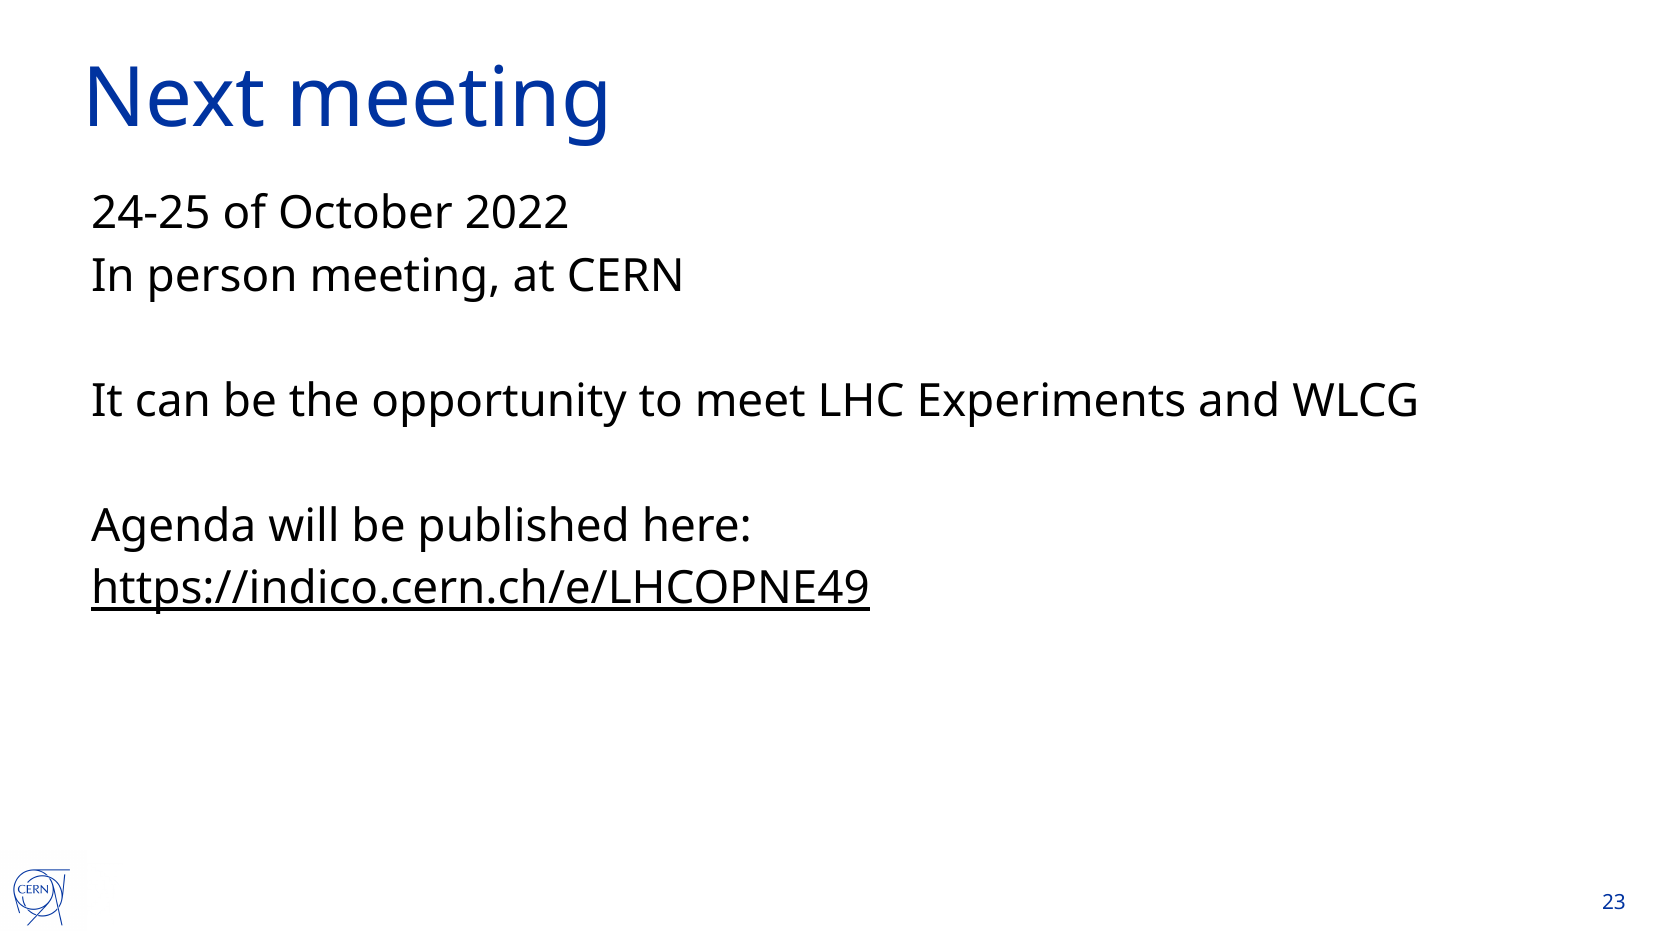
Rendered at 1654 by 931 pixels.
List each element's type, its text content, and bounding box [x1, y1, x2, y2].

text_box 24-25 of October 2022 In person meeting, at CERN It can be the opportunity to meet LHC Experiments and WLCG Agenda will be published here: https://indico.cern.ch/e/LHCOPNE49 [76, 172, 1601, 792]
picture [0, 850, 127, 931]
title Next meeting [82, 37, 1571, 142]
